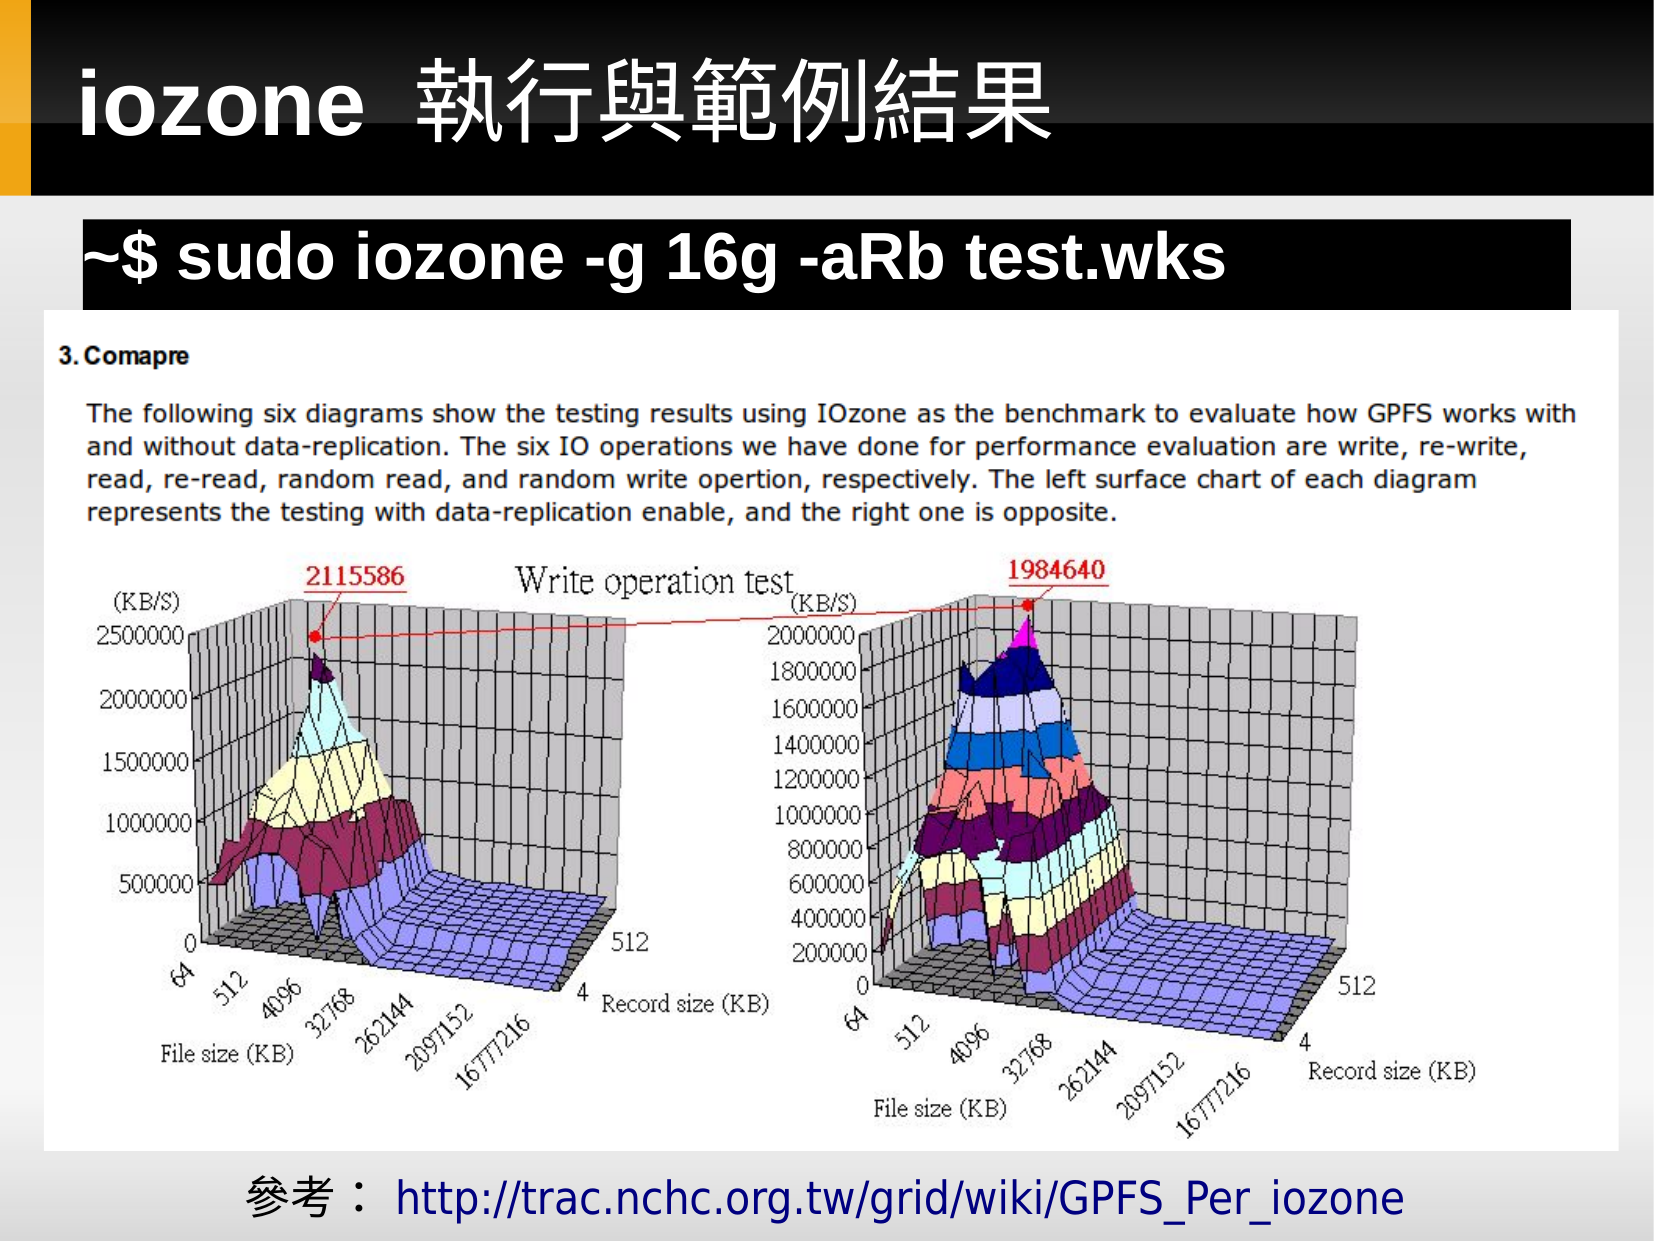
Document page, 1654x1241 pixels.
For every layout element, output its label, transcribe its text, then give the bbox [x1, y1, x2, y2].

text_box 參考：http://trac.nchc.org.tw/grid/wiki/GPFS_Per_iozone [229, 1153, 1433, 1229]
title iozone 執行與範例結果 [76, 0, 1565, 208]
picture [0, 0, 1654, 1241]
list ~$ sudo iozone -g 16g -aRb test.wks [82, 219, 1571, 310]
